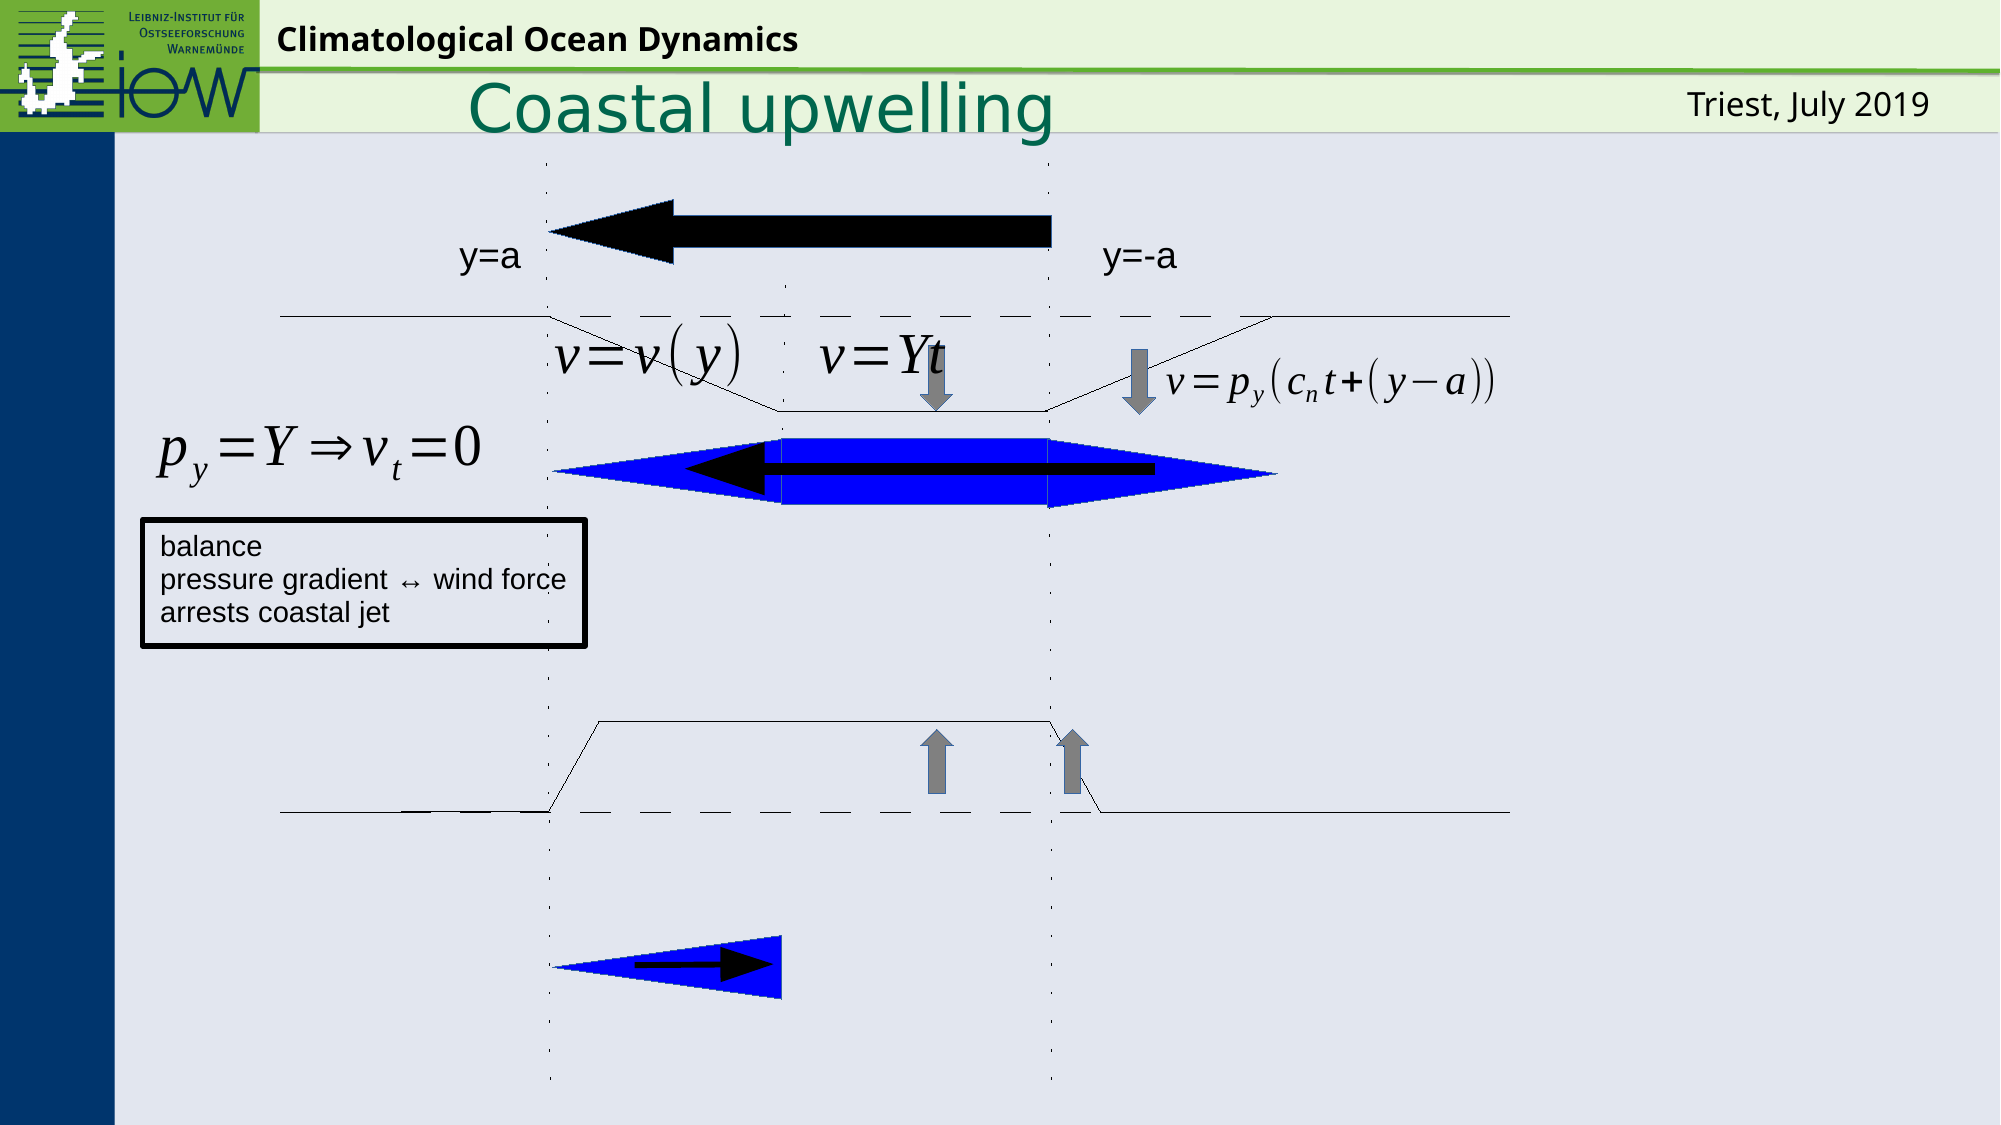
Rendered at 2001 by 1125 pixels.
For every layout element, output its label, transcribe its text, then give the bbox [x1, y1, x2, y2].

text_box [1056, 729, 1089, 794]
text_box balance pressure gradient ↔ wind force arrests coastal jet [142, 520, 586, 646]
chart [805, 322, 965, 389]
text_box [920, 729, 954, 794]
picture [0, 10, 260, 118]
text_box [552, 438, 1278, 508]
chart [1155, 354, 1507, 410]
text_box y=a [444, 227, 536, 288]
text_box [920, 389, 953, 411]
text_box y=-a [1088, 227, 1205, 327]
chart [137, 413, 496, 488]
text_box Coastal upwelling [83, 58, 1434, 164]
chart [539, 322, 759, 389]
text_box [552, 935, 782, 1000]
text_box [548, 199, 1052, 265]
text_box [1122, 349, 1156, 415]
